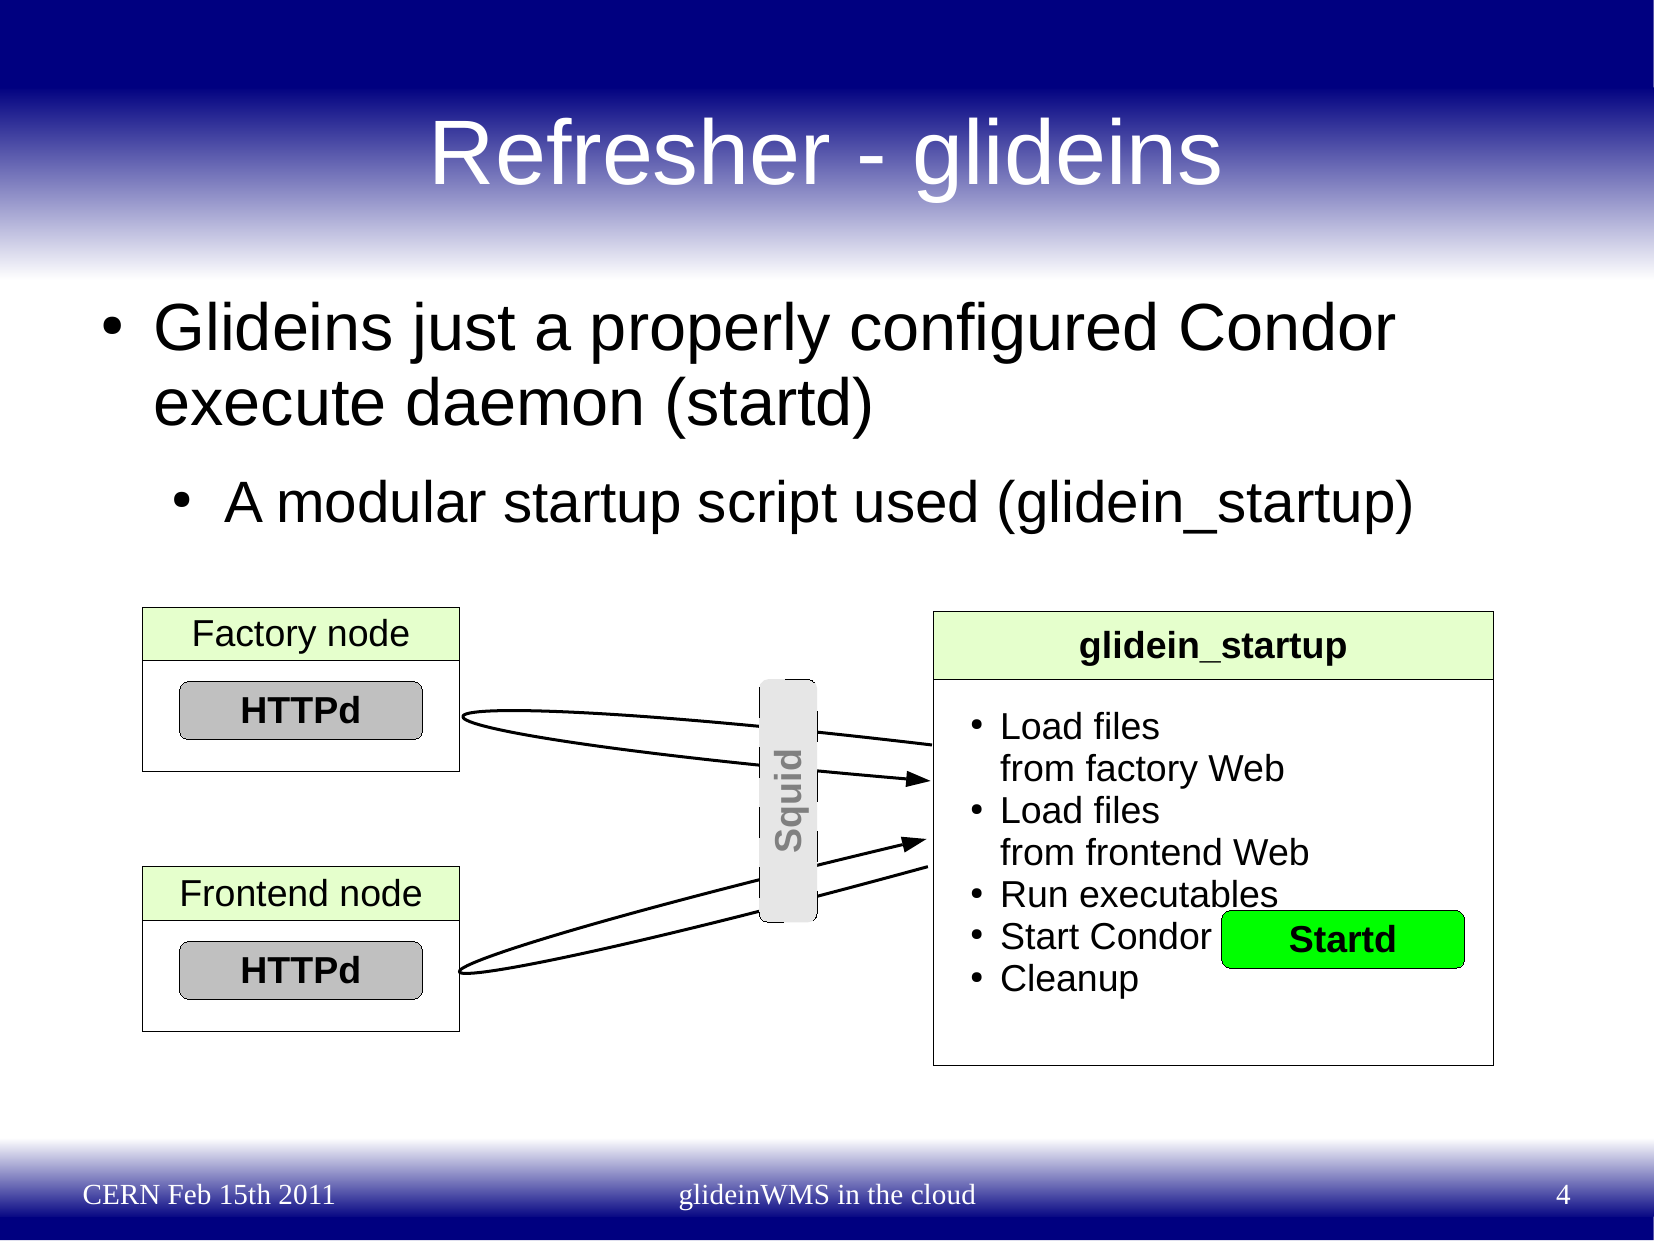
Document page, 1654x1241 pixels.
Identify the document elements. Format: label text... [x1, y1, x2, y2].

text_box [933, 680, 1494, 1066]
text_box Startd [1221, 910, 1465, 969]
text_box Load files from factory Web Load files from frontend Web Run executables Start Condor Cleanup [955, 697, 1325, 1007]
text_box [142, 921, 460, 1032]
text_box Frontend node [142, 866, 460, 921]
text_box Factory node [142, 607, 460, 661]
title Refresher - glideins [82, 56, 1571, 250]
text_box HTTPd [179, 941, 423, 1000]
text_box glidein_startup [933, 611, 1494, 680]
text_box HTTPd [179, 681, 423, 740]
text_box [142, 661, 460, 772]
list Glideins just a properly configured Condor execute daemon (startd) A modular startup script used (glidein_startup) [82, 290, 1571, 1109]
text_box Squid [759, 679, 818, 923]
